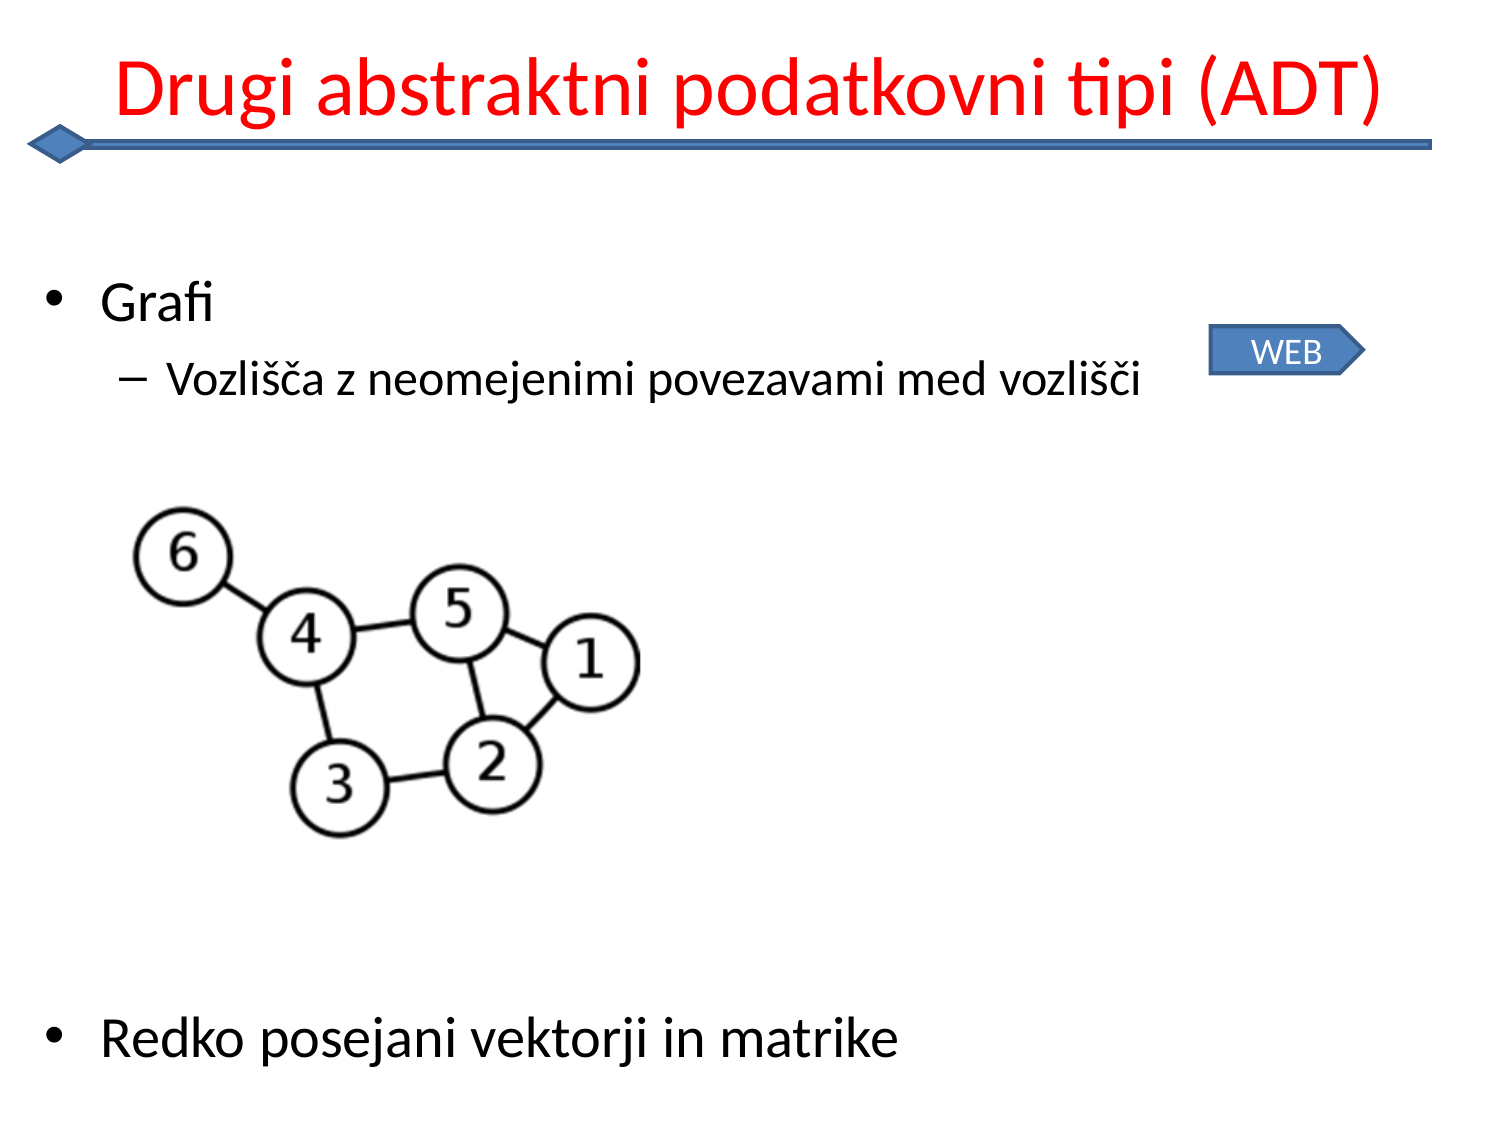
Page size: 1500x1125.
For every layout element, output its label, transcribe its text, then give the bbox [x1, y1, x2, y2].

text_box WEB [1210, 326, 1363, 374]
picture [123, 503, 642, 851]
title Drugi abstraktni podatkovni tipi (ADT) [75, 0, 1426, 190]
list Grafi Vozlišča z neomejenimi povezavami med vozlišči Redko posejani vektorji in matrike [29, 255, 1380, 1125]
